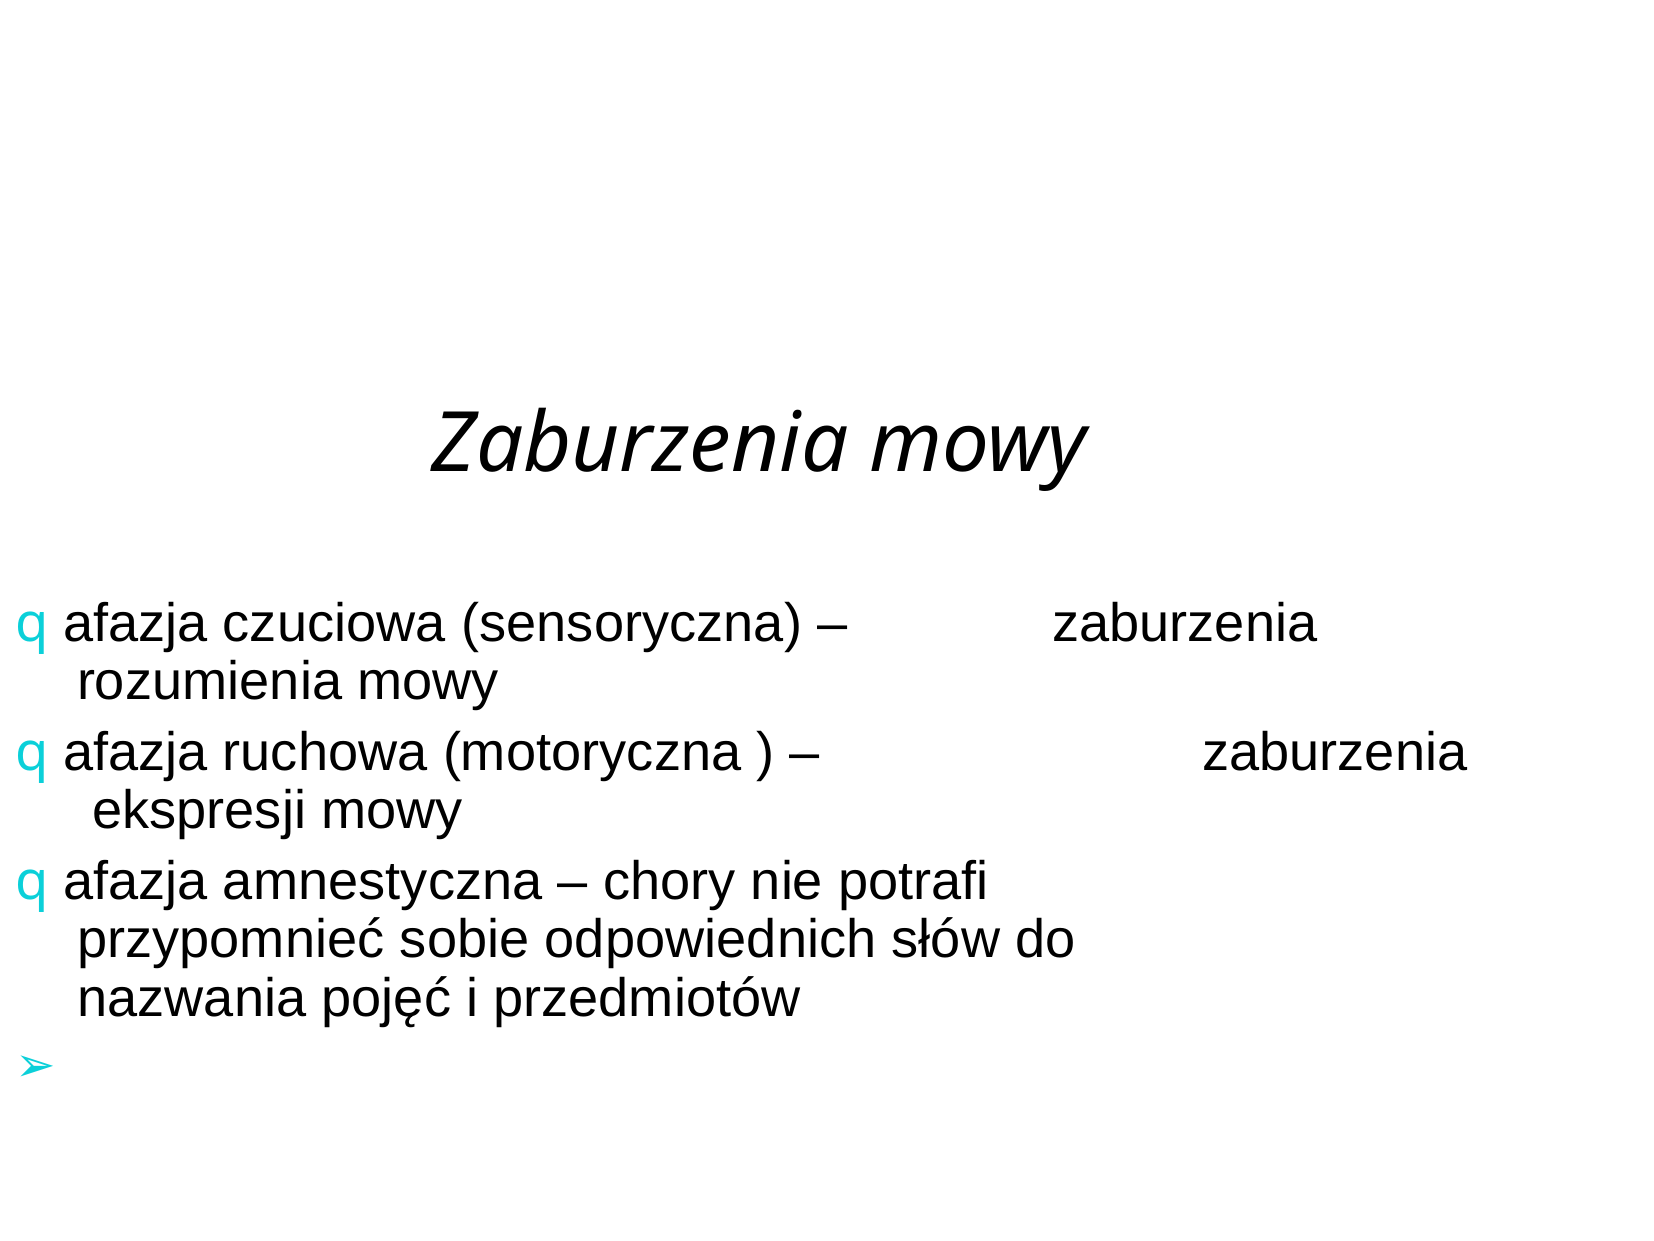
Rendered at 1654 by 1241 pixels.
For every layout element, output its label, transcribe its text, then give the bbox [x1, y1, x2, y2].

list Zaburzenia mowy afazja czuciowa (sensoryczna) – zaburzenia rozumienia mowy afazja ruchowa (motoryczna ) – zaburzenia ekspresji mowy afazja amnestyczna – chory nie potrafi przypomnieć sobie odpowiednich słów do nazwania pojęć i przedmiotów [0, 350, 1489, 1144]
